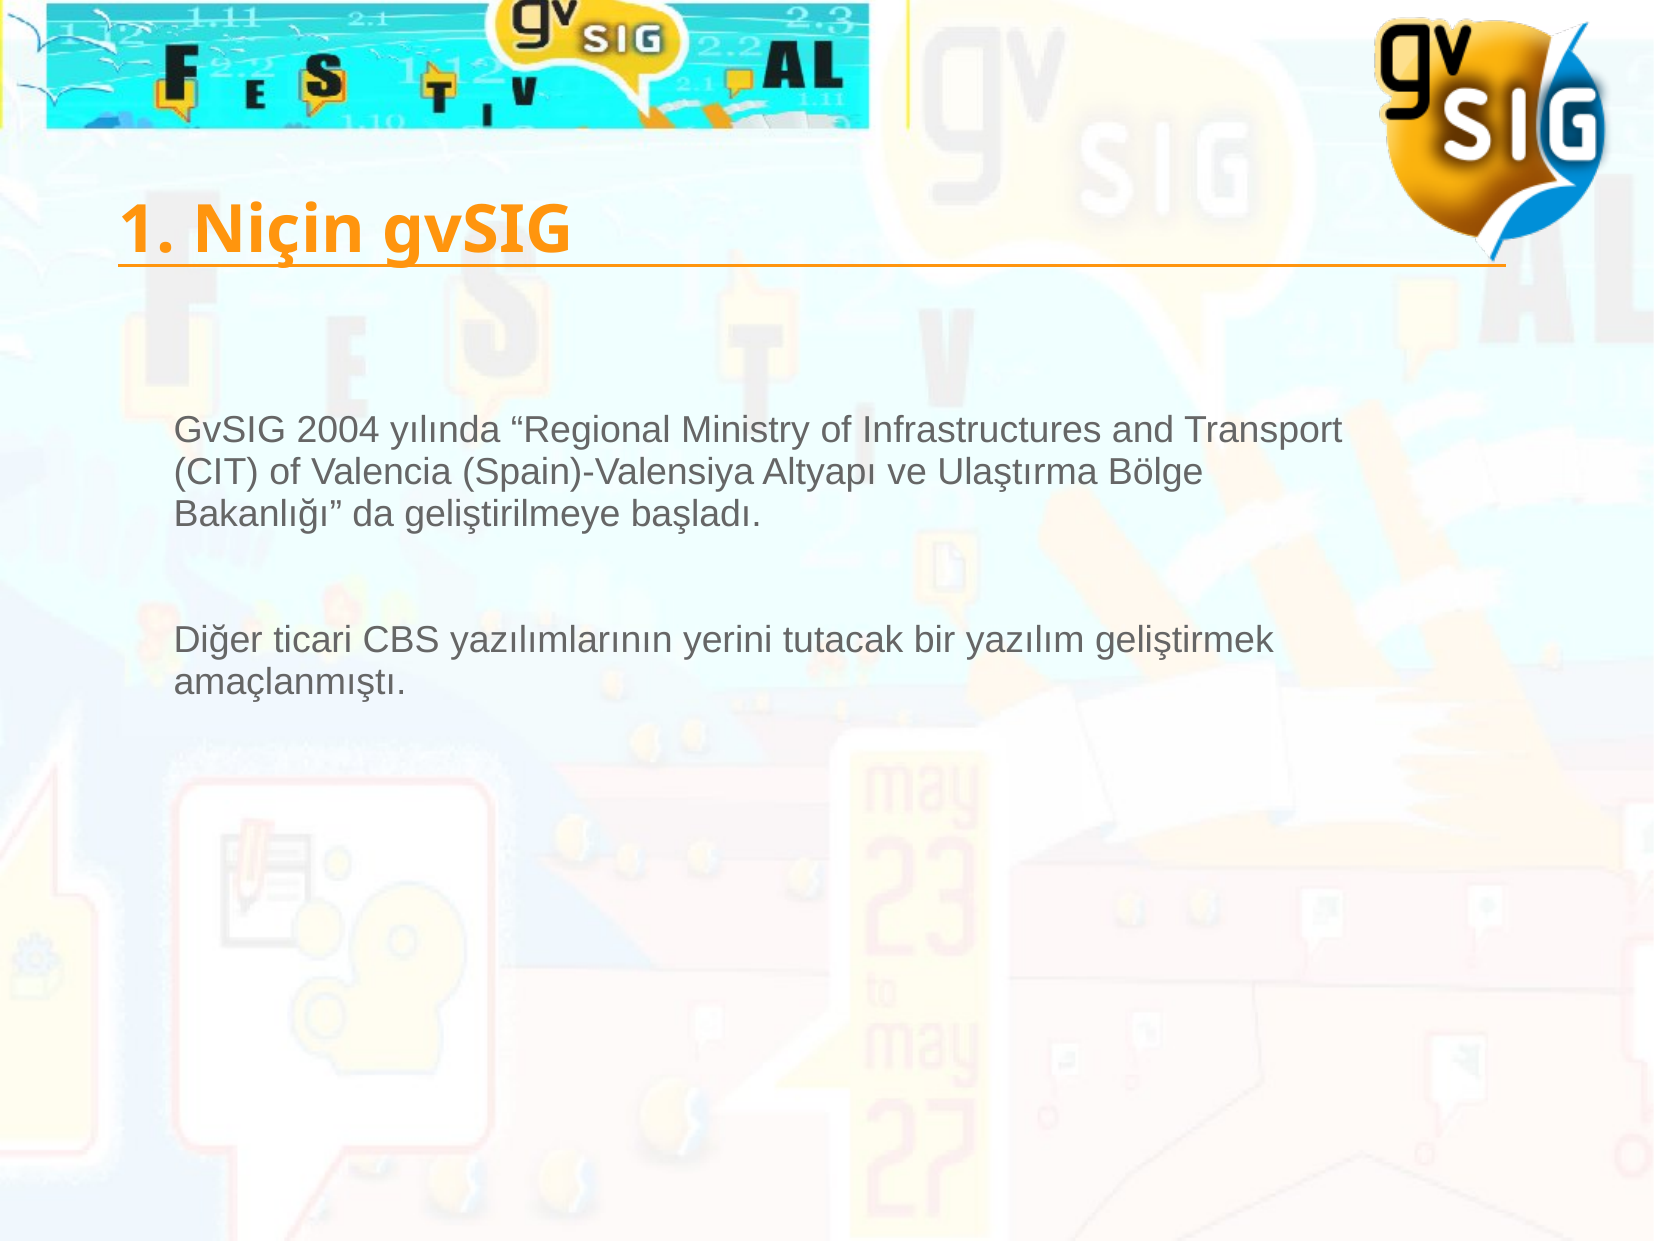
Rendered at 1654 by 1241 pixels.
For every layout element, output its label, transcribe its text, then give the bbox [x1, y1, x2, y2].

picture [0, 0, 1654, 1241]
title 1. Niçin gvSIG [118, 177, 1347, 264]
text_box GvSIG 2004 yılında “Regional Ministry of Infrastructures and Transport (CIT) of Valencia (Spain)-Valensiya Altyapı ve Ulaştırma Bölge Bakanlığı” da geliştirilmeye başladı. Diğer ticari CBS yazılımlarının yerini tutacak bir yazılım geliştirmek amaçlanmıştı. [158, 401, 1380, 711]
title 1. Niçin gvSIG [118, 267, 1347, 276]
